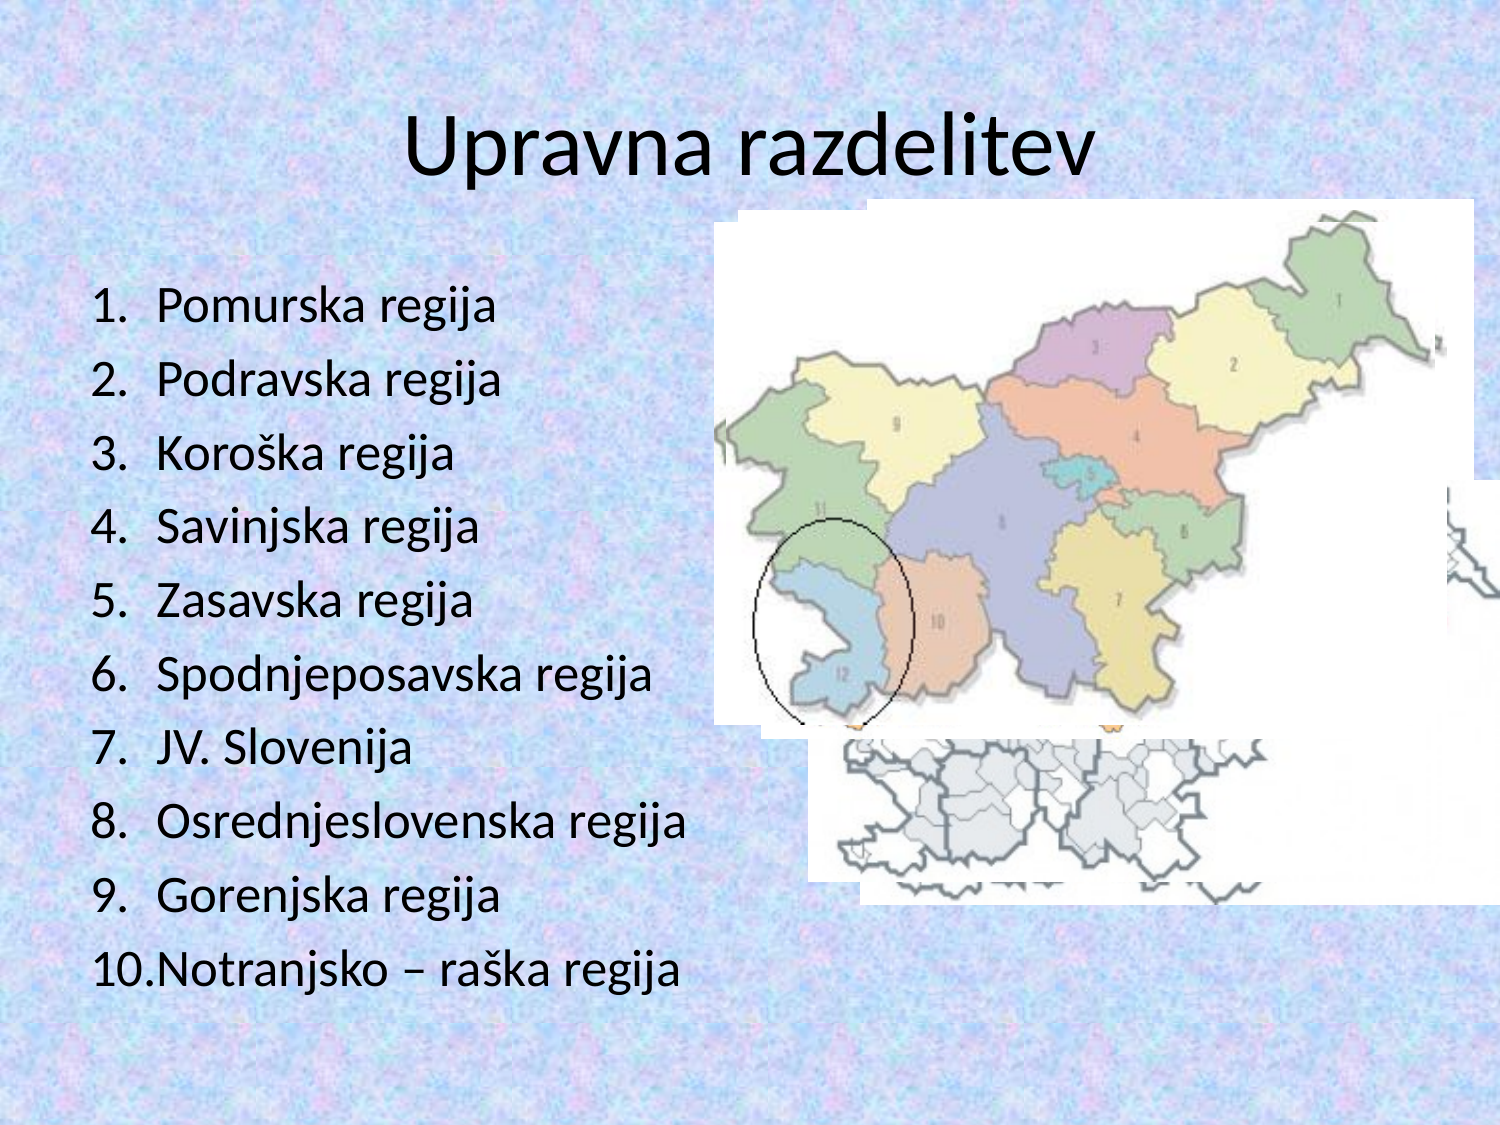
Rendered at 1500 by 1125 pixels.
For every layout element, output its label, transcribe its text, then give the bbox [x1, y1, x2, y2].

title Upravna razdelitev [75, 45, 1425, 233]
list Pomurska regija Podravska regija Koroška regija Savinjska regija Zasavska regija Spodnjeposavska regija JV. Slovenija Osrednjeslovenska regija Gorenjska regija Notranjsko – raška regija [75, 262, 1425, 1005]
picture [0, 0, 1500, 1125]
